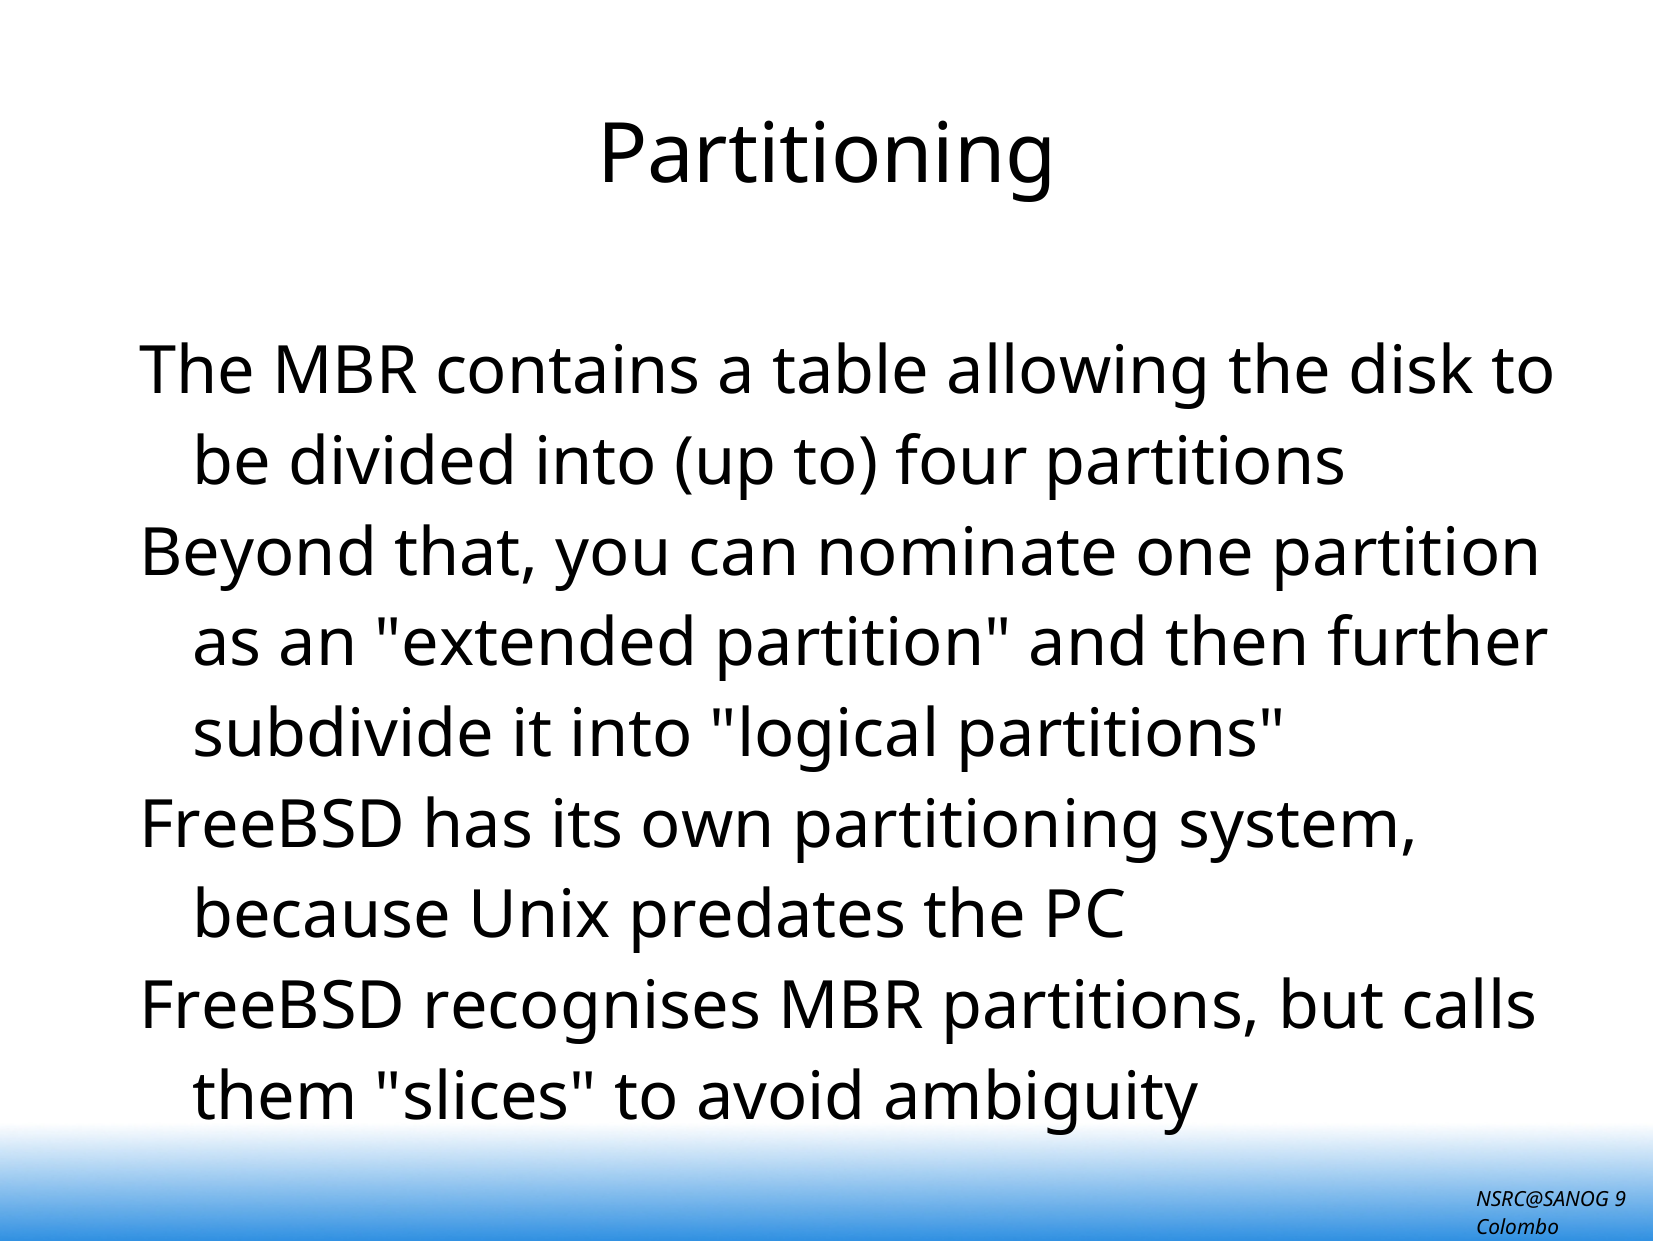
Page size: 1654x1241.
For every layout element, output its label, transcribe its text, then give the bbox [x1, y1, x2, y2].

picture [0, 1122, 1653, 1241]
list The MBR contains a table allowing the disk to be divided into (up to) four partitions Beyond that, you can nominate one partition as an "extended partition" and then further subdivide it into "logical partitions" FreeBSD has its own partitioning system, because Unix predates the PC FreeBSD recognises MBR partitions, but calls them "slices" to avoid ambiguity [121, 322, 1561, 1133]
title Partitioning [121, 46, 1534, 254]
